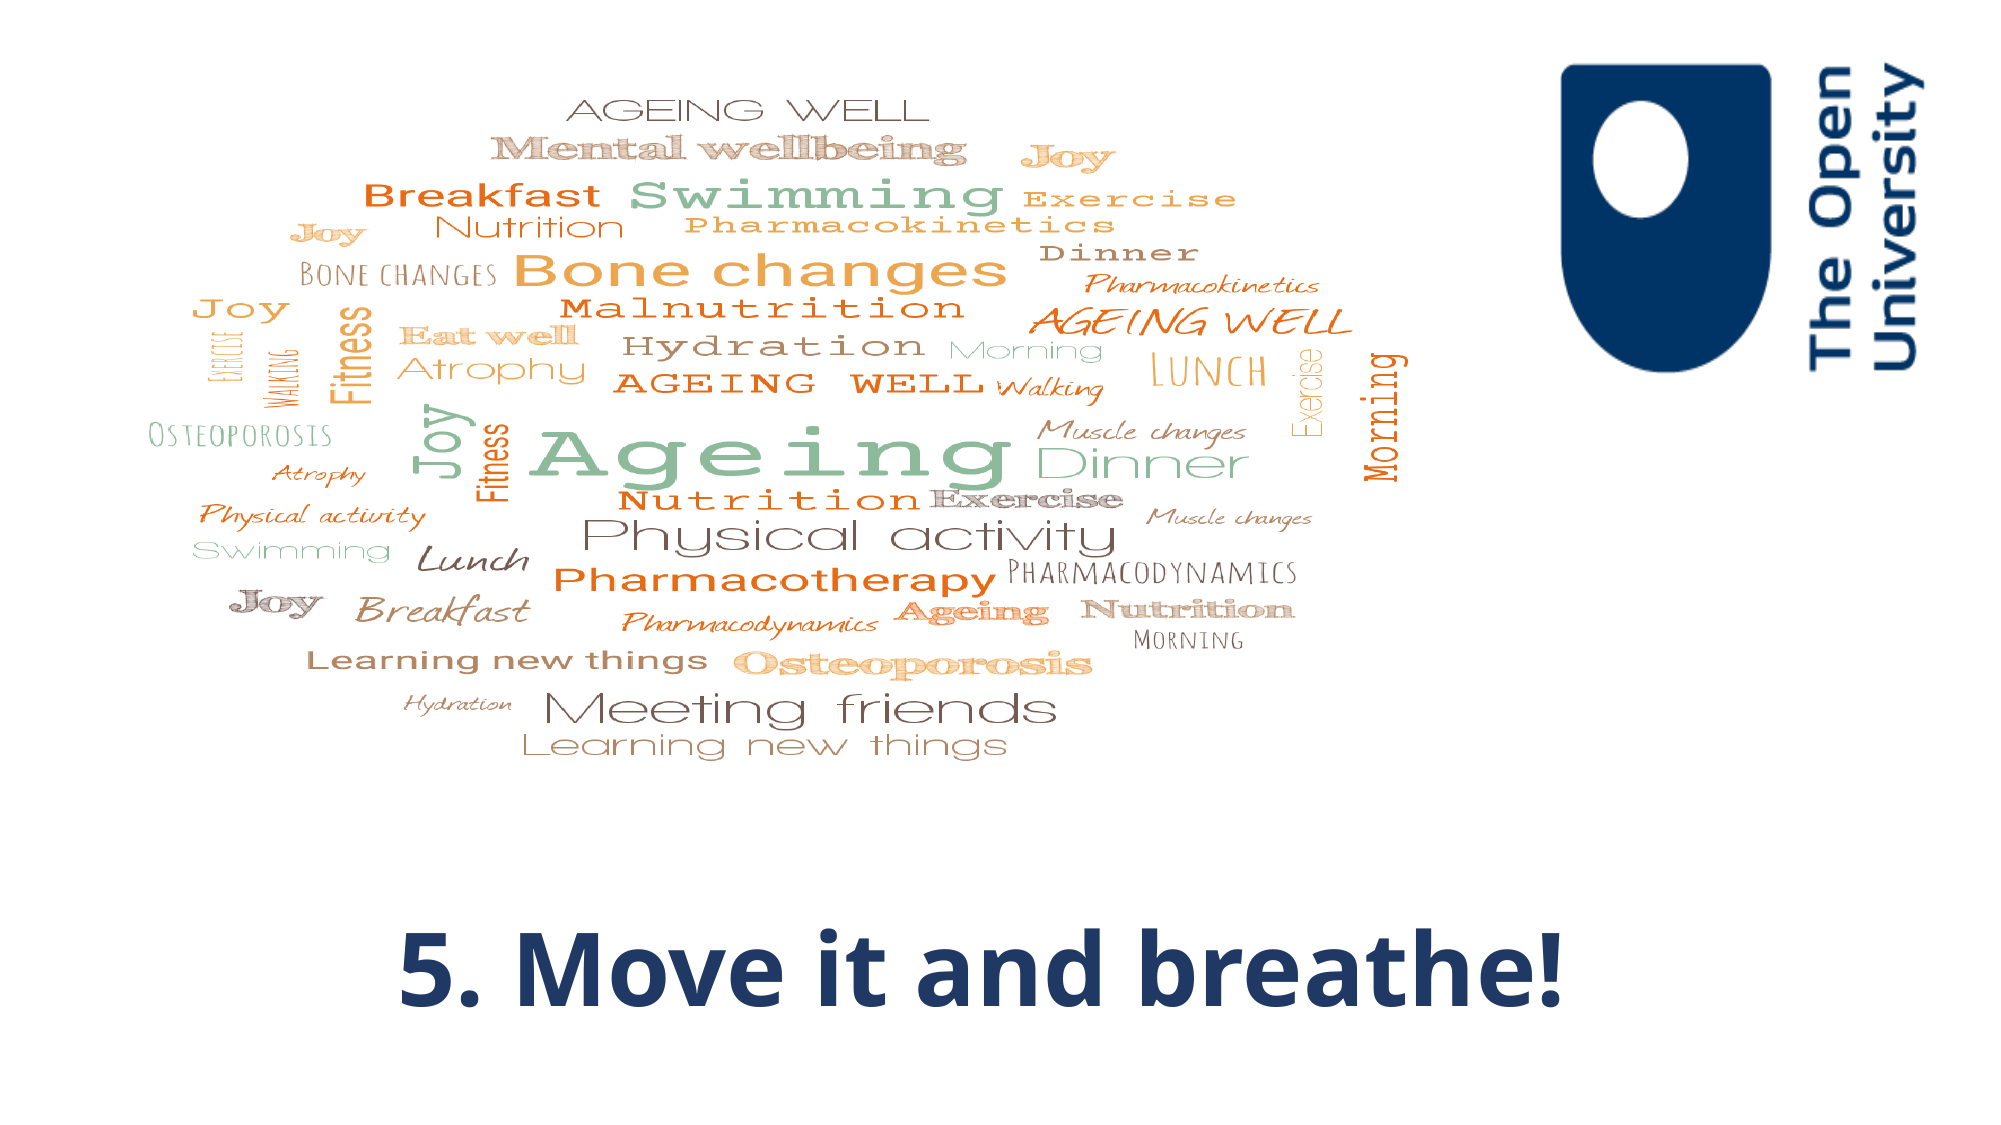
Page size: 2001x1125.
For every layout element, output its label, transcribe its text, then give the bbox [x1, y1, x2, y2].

picture [91, 58, 1446, 802]
title 5. Move it and breathe! [91, 855, 1872, 1036]
picture [1559, 58, 1927, 378]
